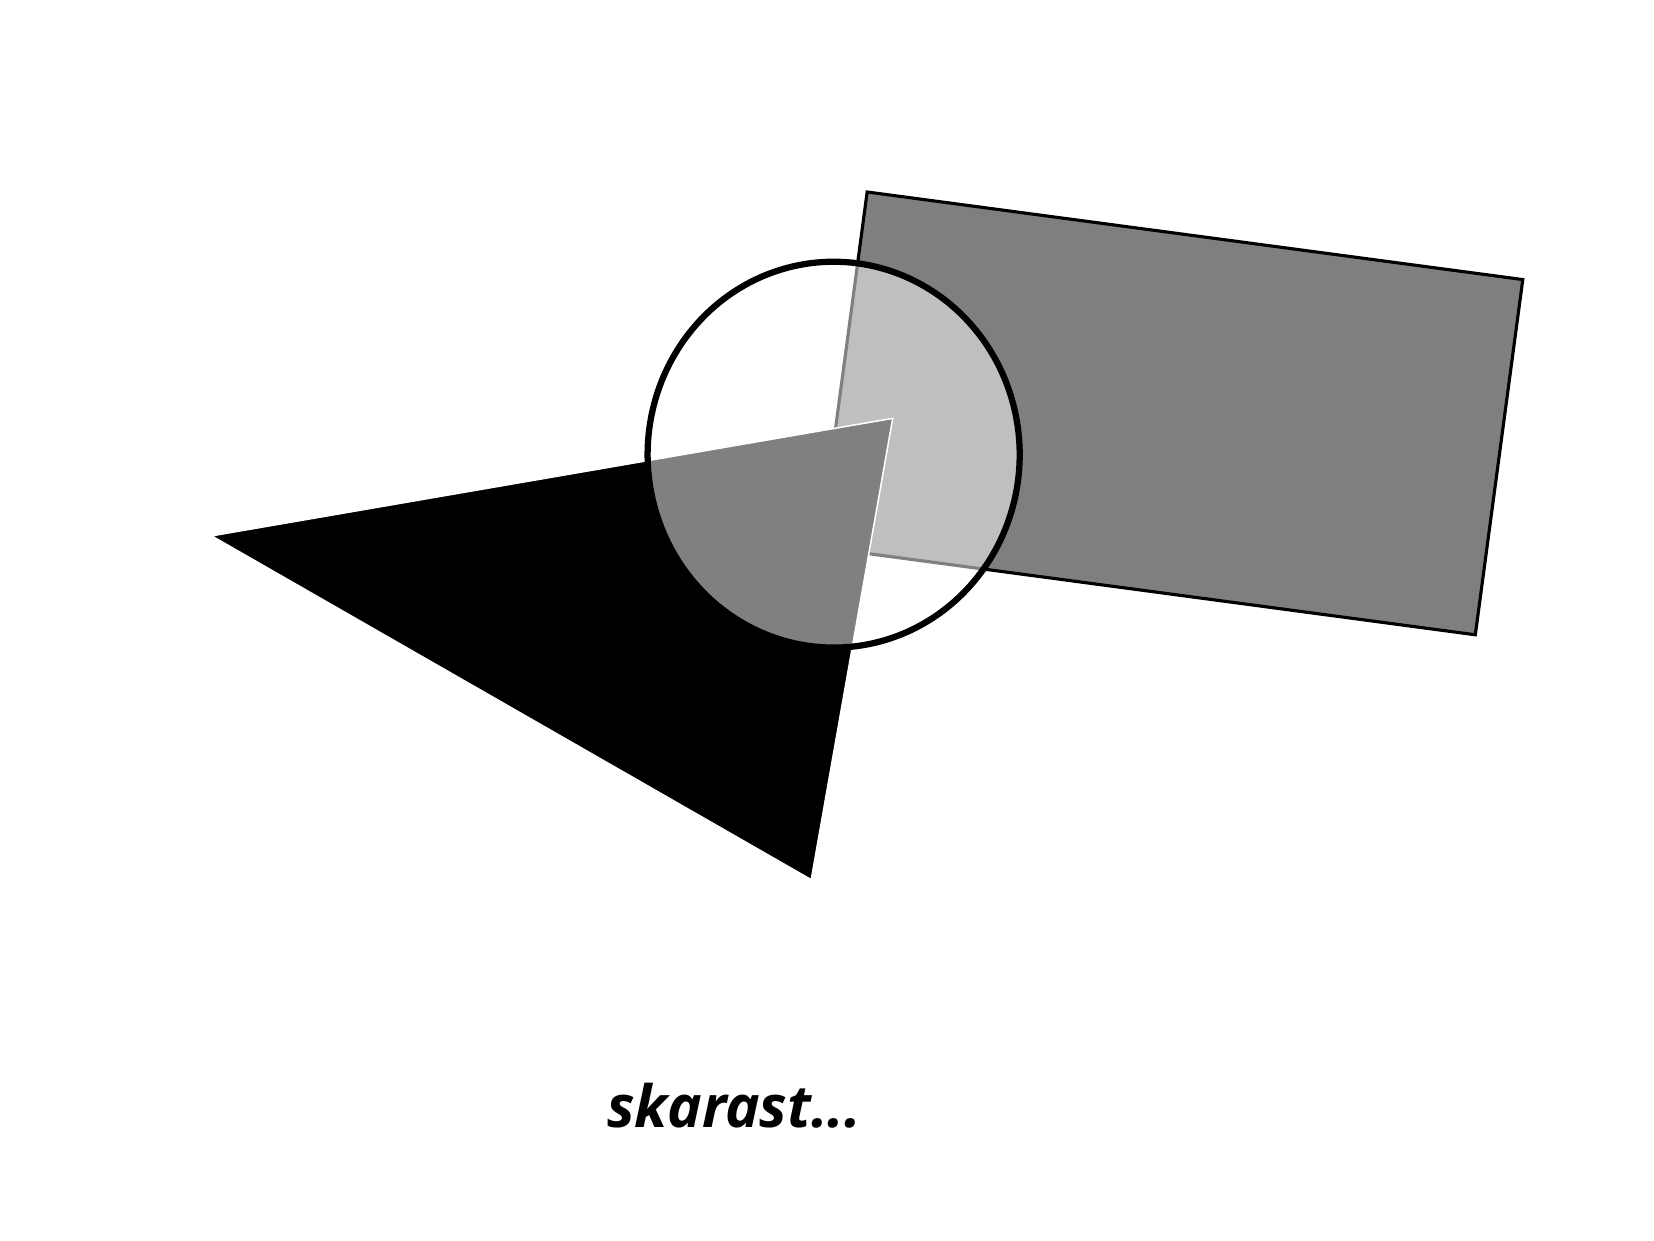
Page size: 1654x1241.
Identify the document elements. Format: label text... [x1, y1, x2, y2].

text_box [211, 191, 1523, 880]
text_box skarast... [592, 1060, 1613, 1147]
